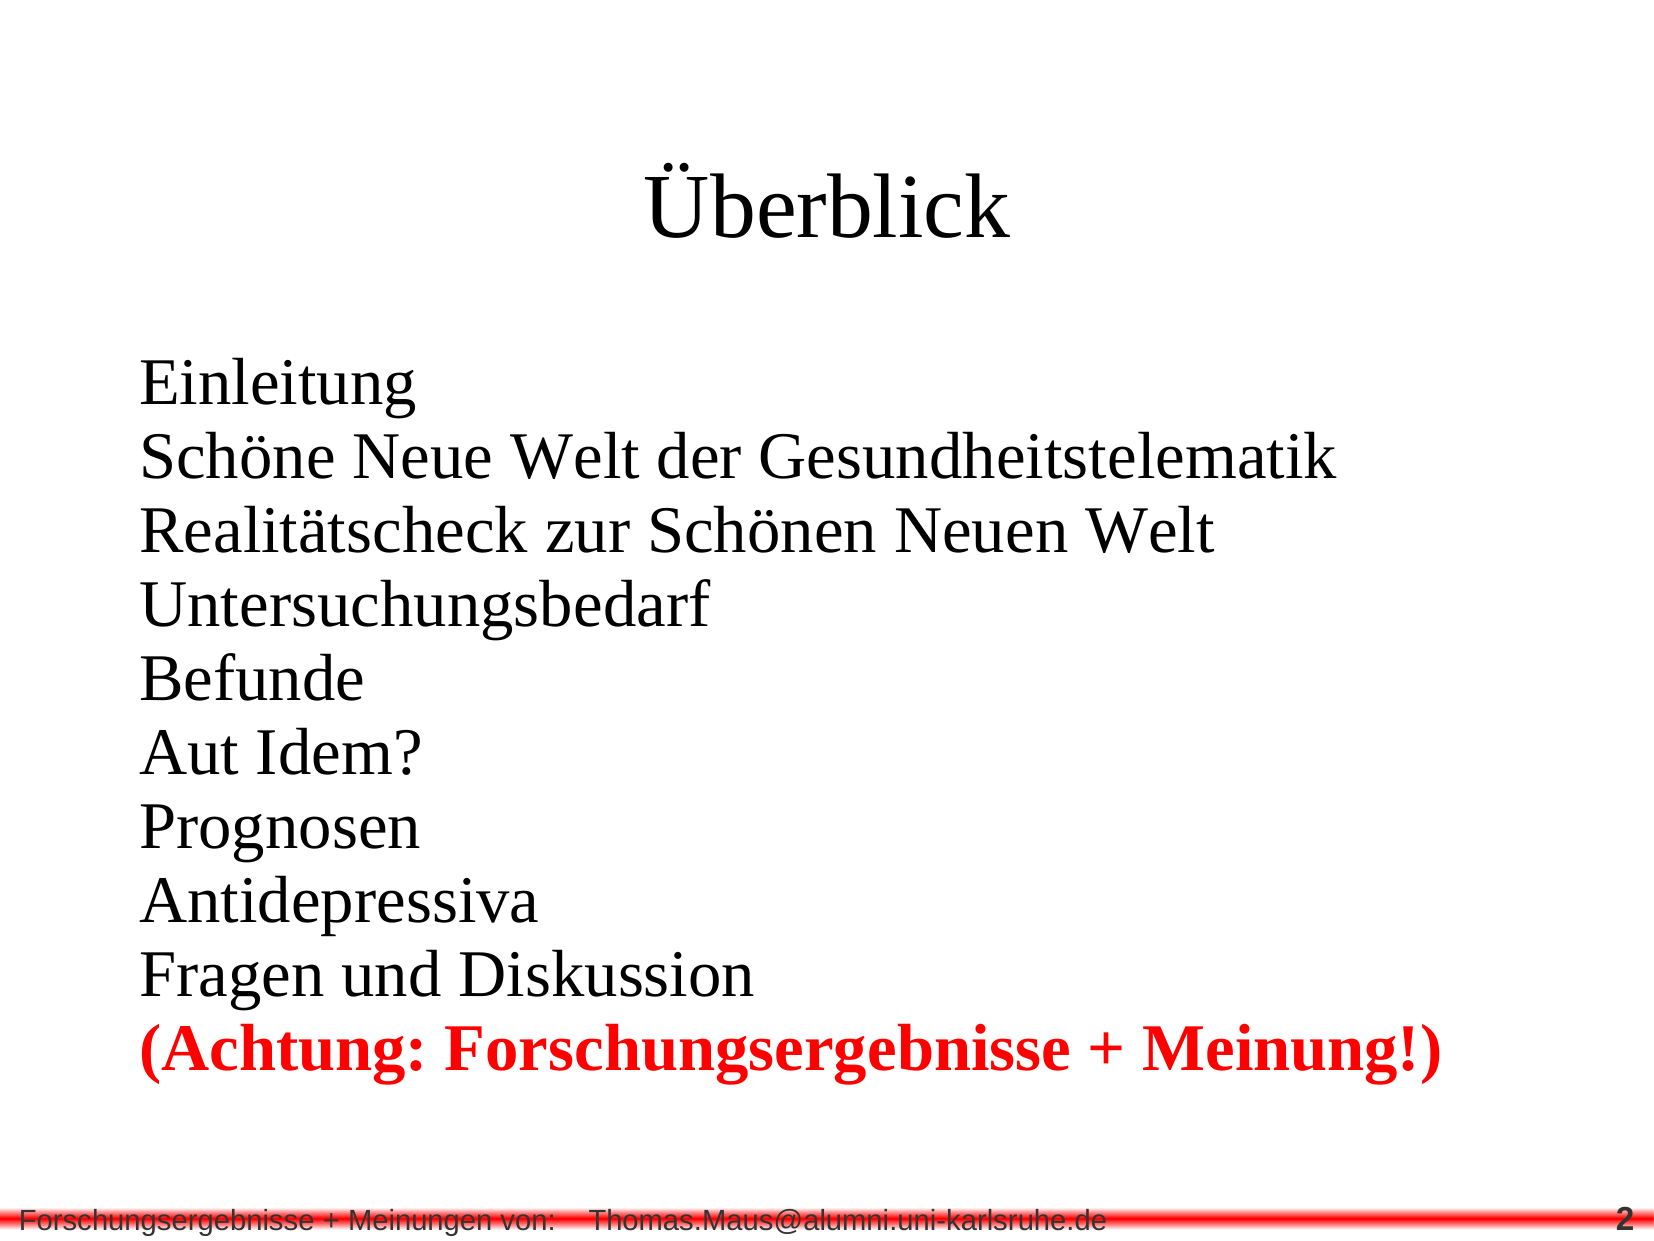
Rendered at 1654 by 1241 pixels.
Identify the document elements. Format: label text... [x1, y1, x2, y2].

title Überblick [121, 102, 1534, 311]
list Einleitung Schöne Neue Welt der Gesundheitstelematik Realitätscheck zur Schönen Neuen Welt Untersuchungsbedarf Befunde Aut Idem? Prognosen Antidepressiva Fragen und Diskussion (Achtung: Forschungsergebnisse + Meinung!) [121, 344, 1534, 1160]
